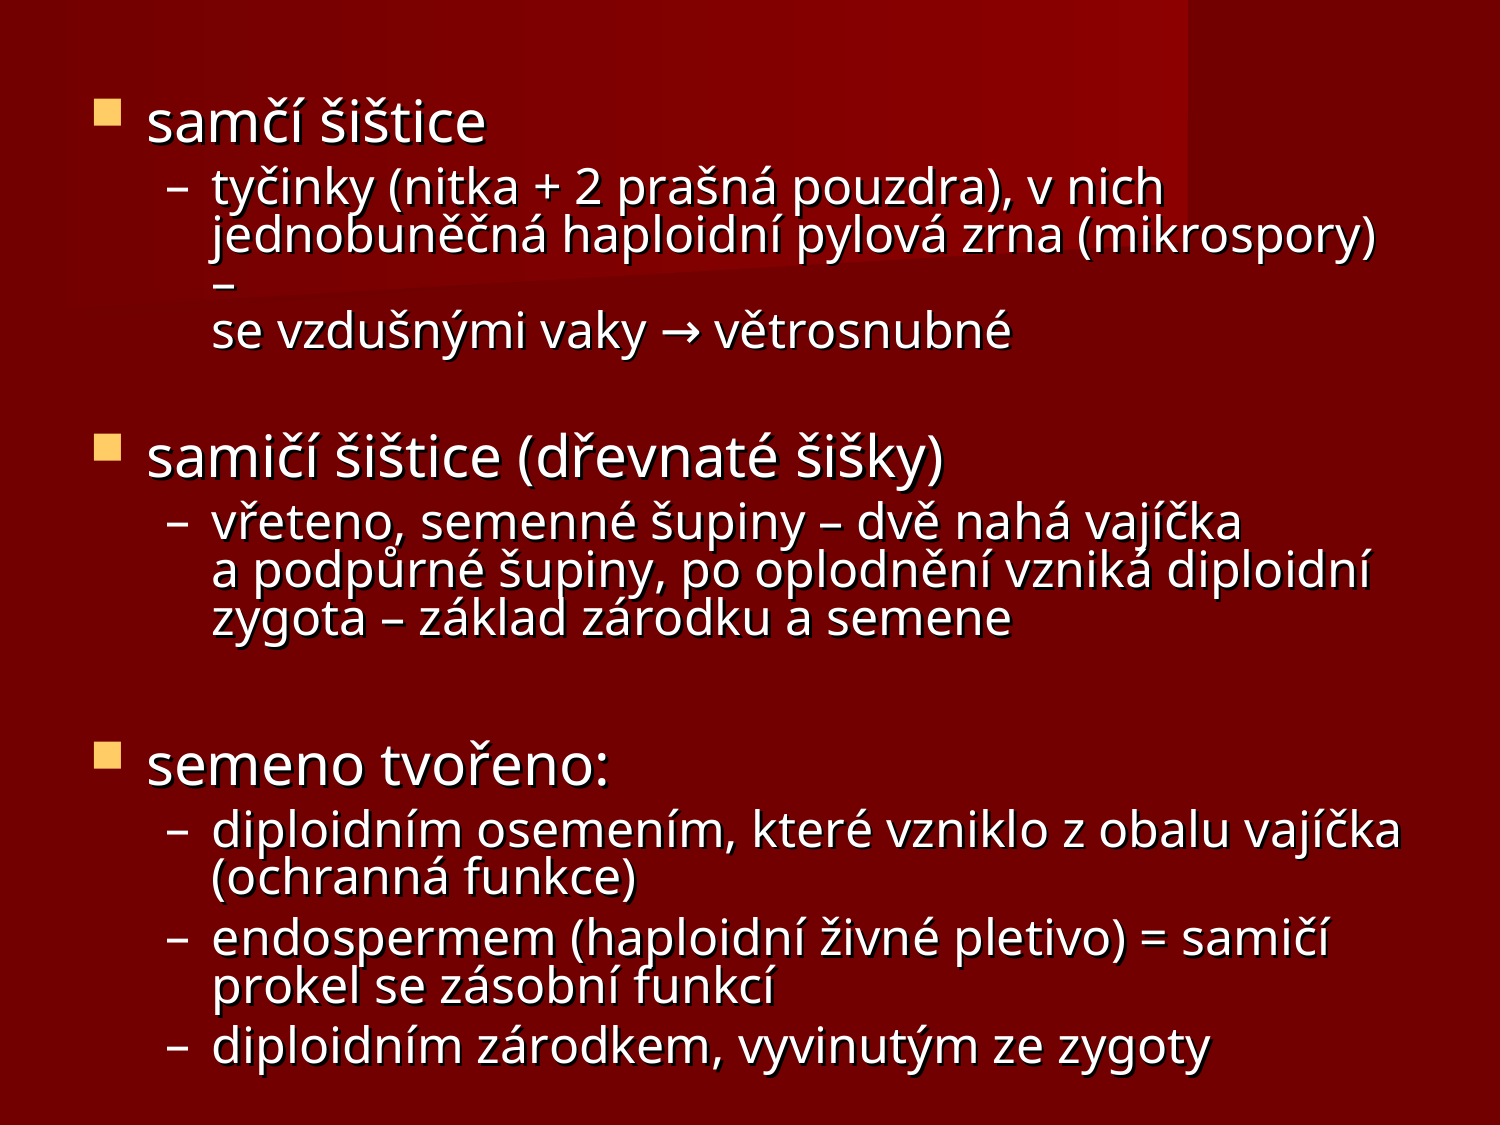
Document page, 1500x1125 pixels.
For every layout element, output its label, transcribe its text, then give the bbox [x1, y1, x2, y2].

list samčí šištice tyčinky (nitka + 2 prašná pouzdra), v nich jednobuněčná haploidní pylová zrna (mikrospory) – se vzdušnými vaky → větrosnubné samičí šištice (dřevnaté šišky) vřeteno, semenné šupiny – dvě nahá vajíčka a podpůrné šupiny, po oplodnění vzniká diploidní zygota – základ zárodku a semene semeno tvořeno: diploidním osemením, které vzniklo z obalu vajíčka (ochranná funkce) endospermem (haploidní živné pletivo) = samičí prokel se zásobní funkcí diploidním zárodkem, vyvinutým ze zygoty [75, 90, 1426, 1047]
